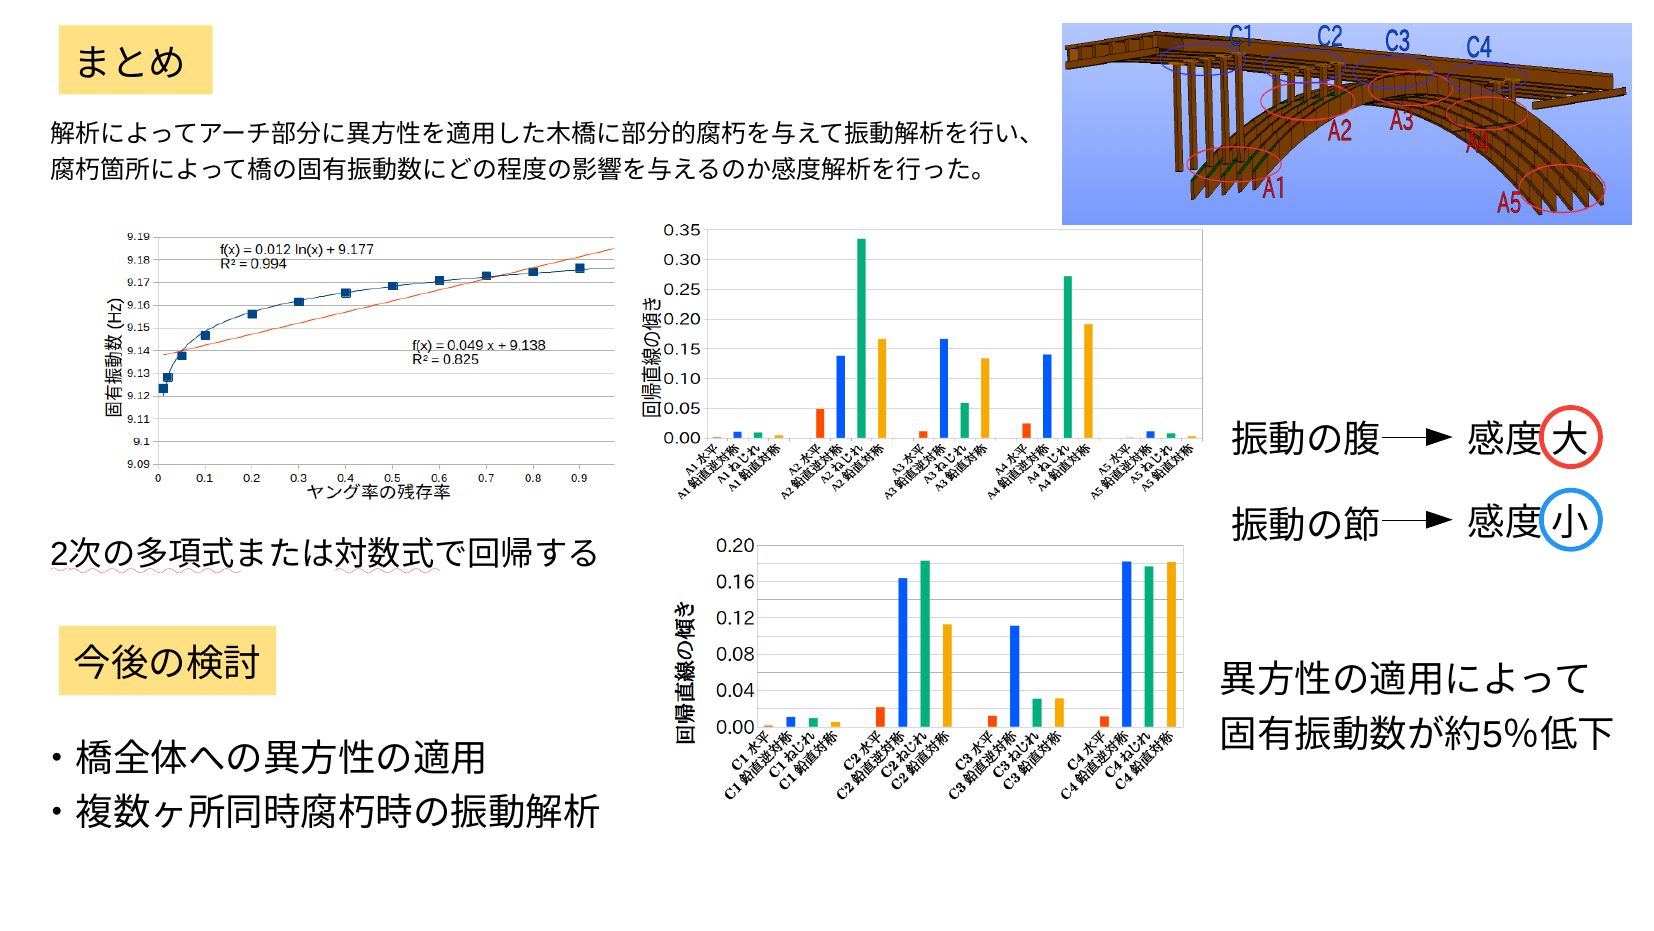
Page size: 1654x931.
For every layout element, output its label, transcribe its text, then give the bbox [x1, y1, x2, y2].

text_box 今後の検討 [59, 625, 277, 696]
text_box 2次の多項式または対数式で回帰する [35, 519, 626, 583]
text_box 解析によってアーチ部分に異方性を適用した木橋に部分的腐朽を与えて振動解析を行い、腐朽箇所によって橋の固有振動数にどの程度の影響を与えるのか感度解析を行った。 [35, 106, 1063, 201]
picture [94, 23, 1632, 510]
text_box 振動の節 [1216, 487, 1397, 557]
text_box まとめ [59, 25, 213, 95]
text_box 感度 小 [1452, 484, 1619, 556]
picture [661, 538, 1193, 818]
text_box 異方性の適用によって 固有振動数が約5％低下 [1204, 642, 1654, 875]
text_box 感度 大 [1452, 401, 1654, 471]
text_box 振動の腹 [1216, 401, 1452, 471]
text_box ・橋全体への異方性の適用 ・複数ヶ所同時腐朽時の振動解析 [23, 720, 804, 863]
